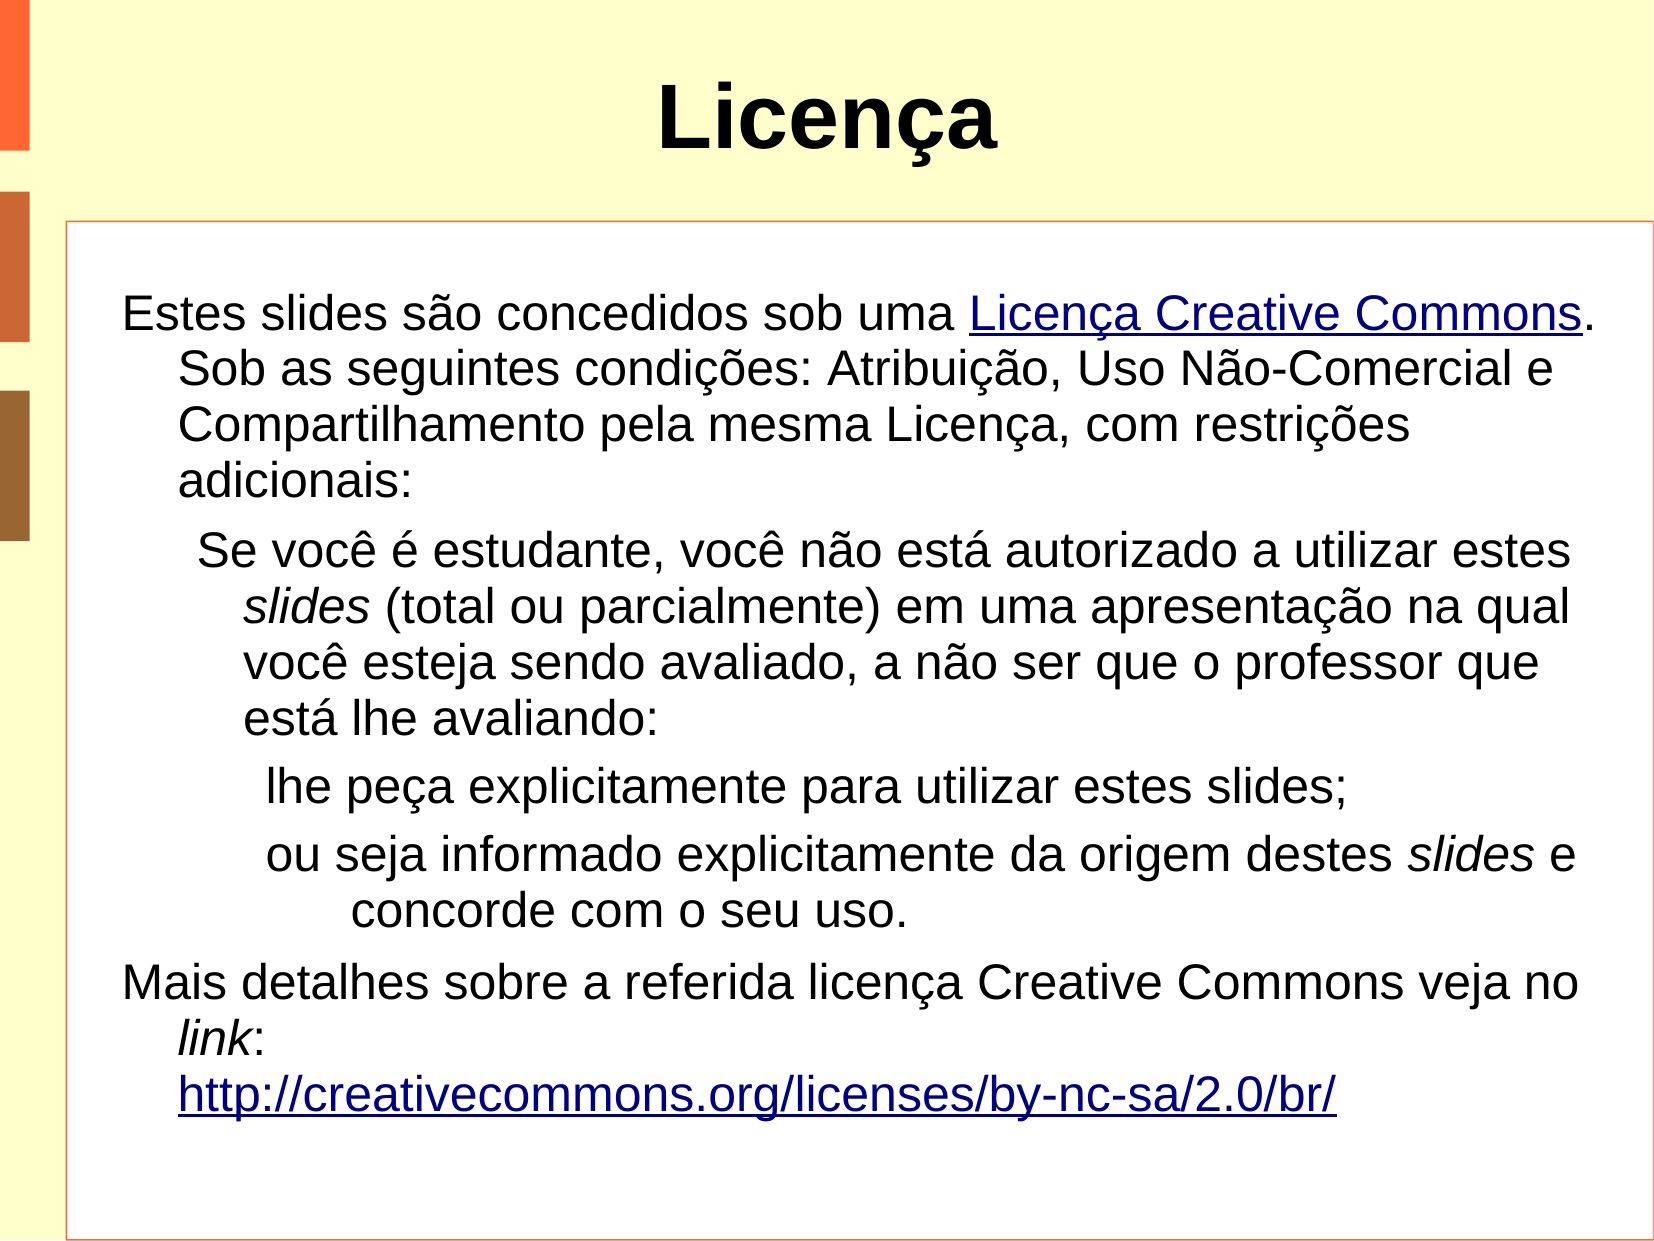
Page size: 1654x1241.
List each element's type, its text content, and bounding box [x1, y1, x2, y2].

list Estes slides são concedidos sob uma Licença Creative Commons. Sob as seguintes condições: Atribuição, Uso Não-Comercial e Compartilhamento pela mesma Licença, com restrições adicionais: Se você é estudante, você não está autorizado a utilizar estes slides (total ou parcialmente) em uma apresentação na qual você esteja sendo avaliado, a não ser que o professor que está lhe avaliando: lhe peça explicitamente para utilizar estes slides; ou seja informado explicitamente da origem destes slides e concorde com o seu uso. Mais detalhes sobre a referida licença Creative Commons veja no link: http://creativecommons.org/licenses/by-nc-sa/2.0/br/ [121, 284, 1615, 1166]
title Licença [121, 14, 1534, 221]
